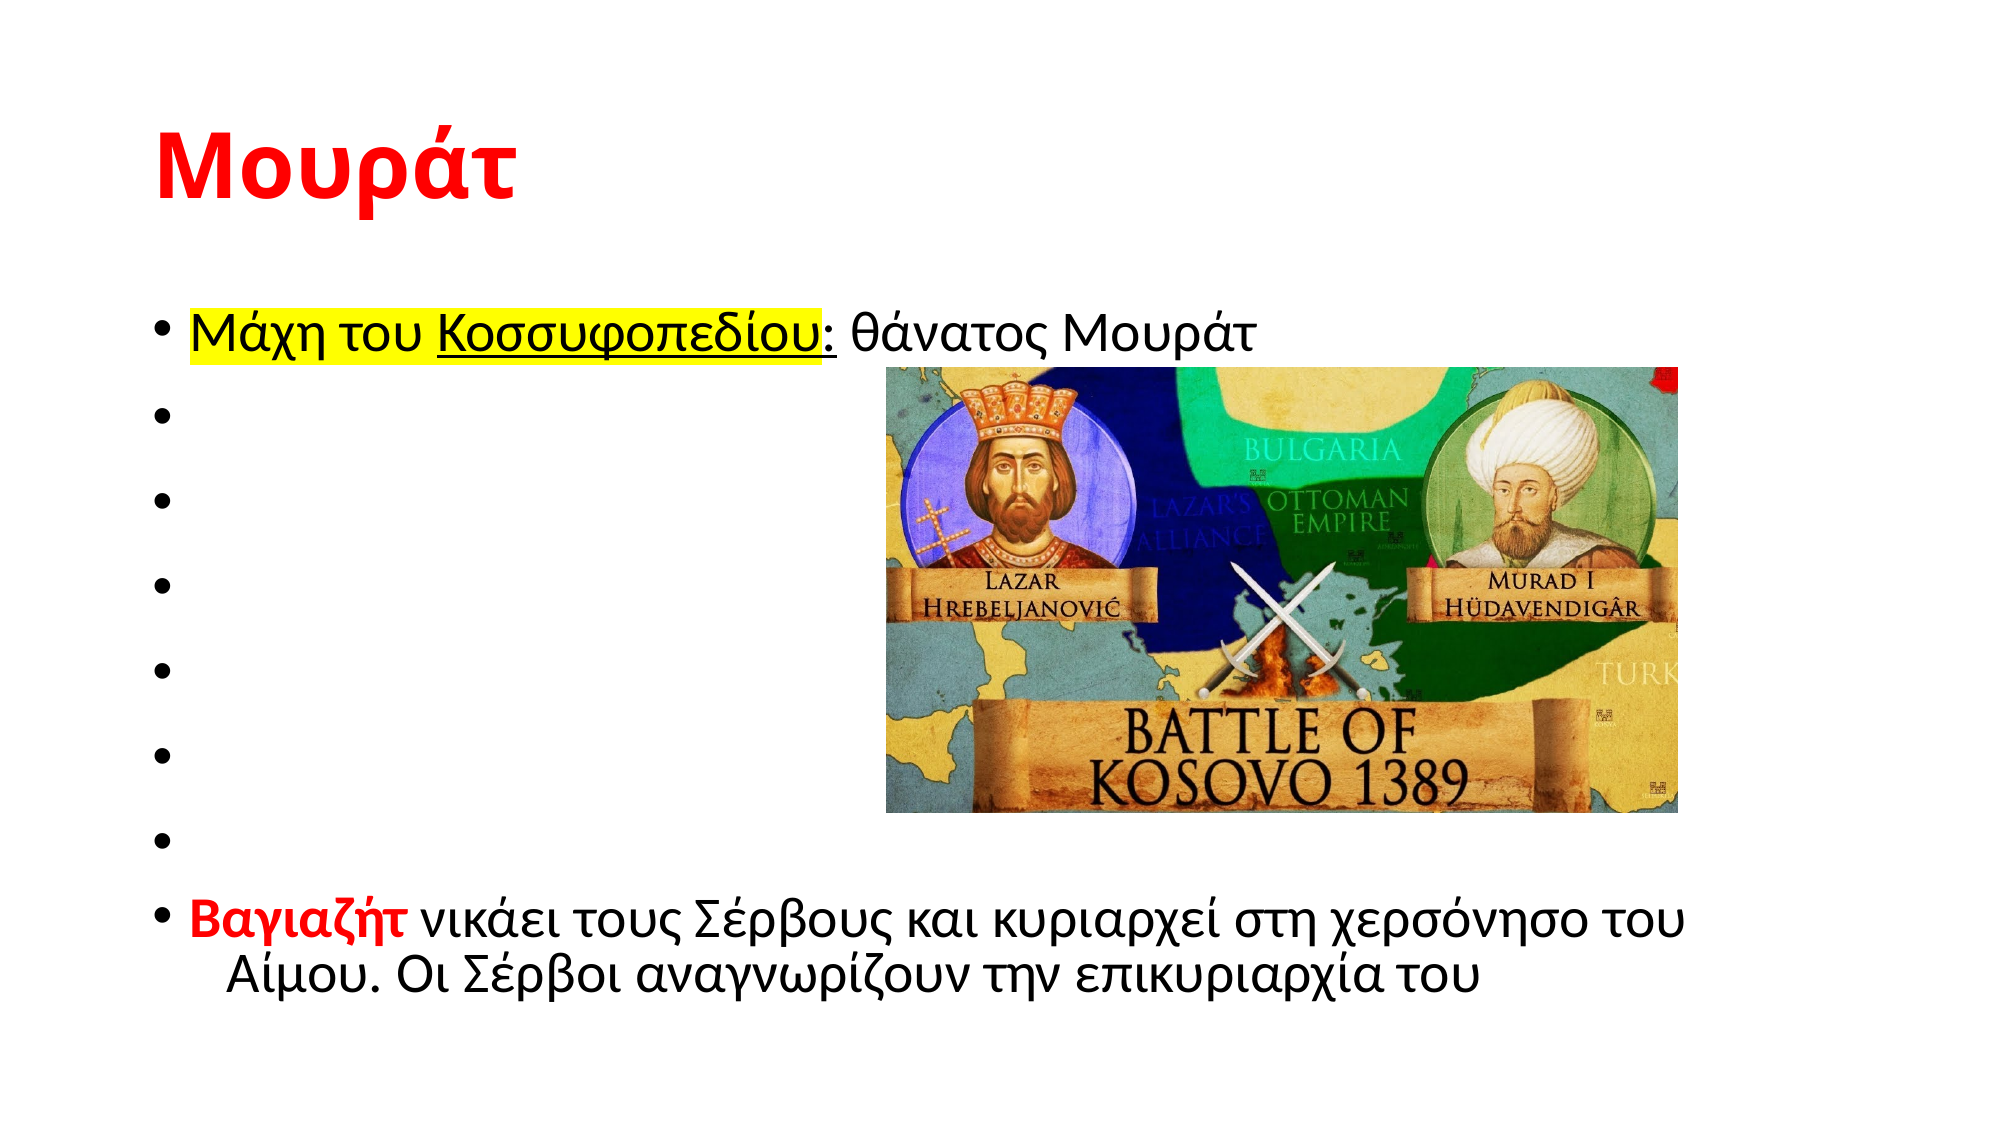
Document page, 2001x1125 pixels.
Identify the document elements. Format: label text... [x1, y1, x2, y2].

list Μάχη του Κοσσυφοπεδίου: θάνατος Μουράτ Βαγιαζήτ νικάει τους Σέρβους και κυριαρχεί στη χερσόνησο του Αίμου. Οι Σέρβοι αναγνωρίζουν την επικυριαρχία του [137, 299, 1863, 1014]
picture [886, 367, 1678, 813]
title Μουράτ [137, 59, 1863, 278]
